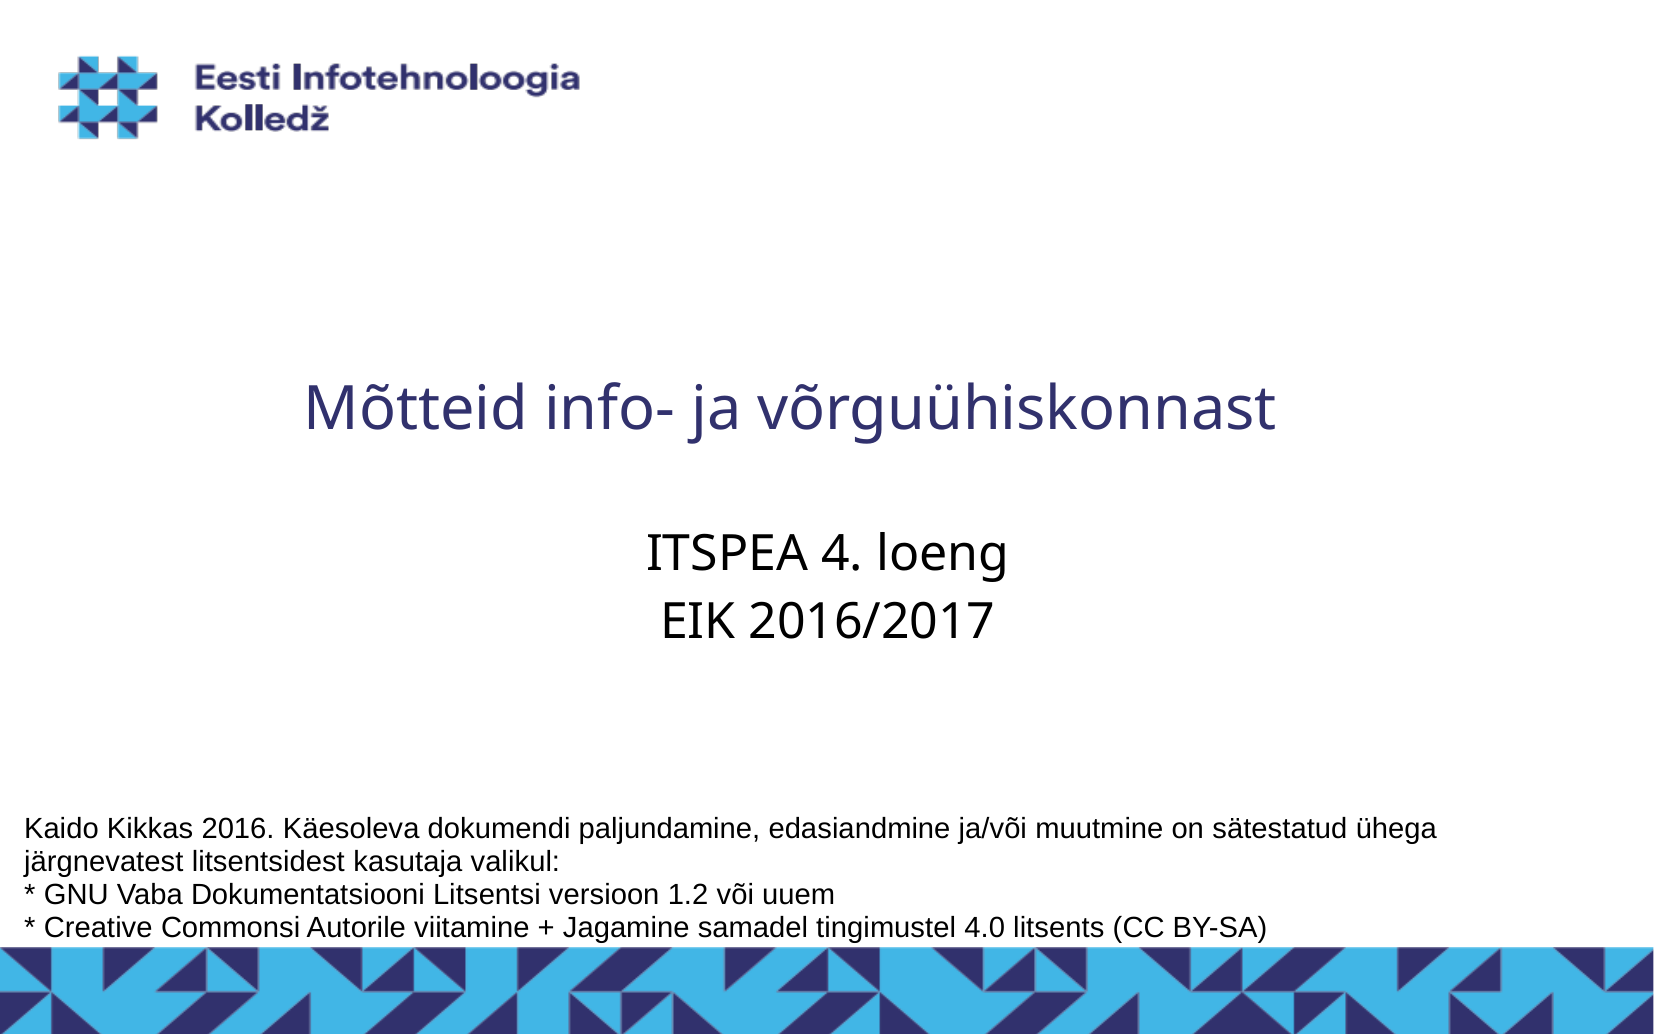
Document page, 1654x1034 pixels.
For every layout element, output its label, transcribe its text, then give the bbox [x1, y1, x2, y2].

subtitle ITSPEA 4. loeng EIK 2016/2017 [259, 518, 1396, 651]
text_box Kaido Kikkas 2016. Käesoleva dokumendi paljundamine, edasiandmine ja/või muutmine on sätestatud ühega järgnevatest litsentsidest kasutaja valikul: * GNU Vaba Dokumentatsiooni Litsentsi versioon 1.2 või uuem * Creative Commonsi Autorile viitamine + Jagamine samadel tingimustel 4.0 litsents (CC BY-SA) [9, 804, 1548, 957]
title Mõtteid info- ja võrguühiskonnast [222, 319, 1359, 493]
